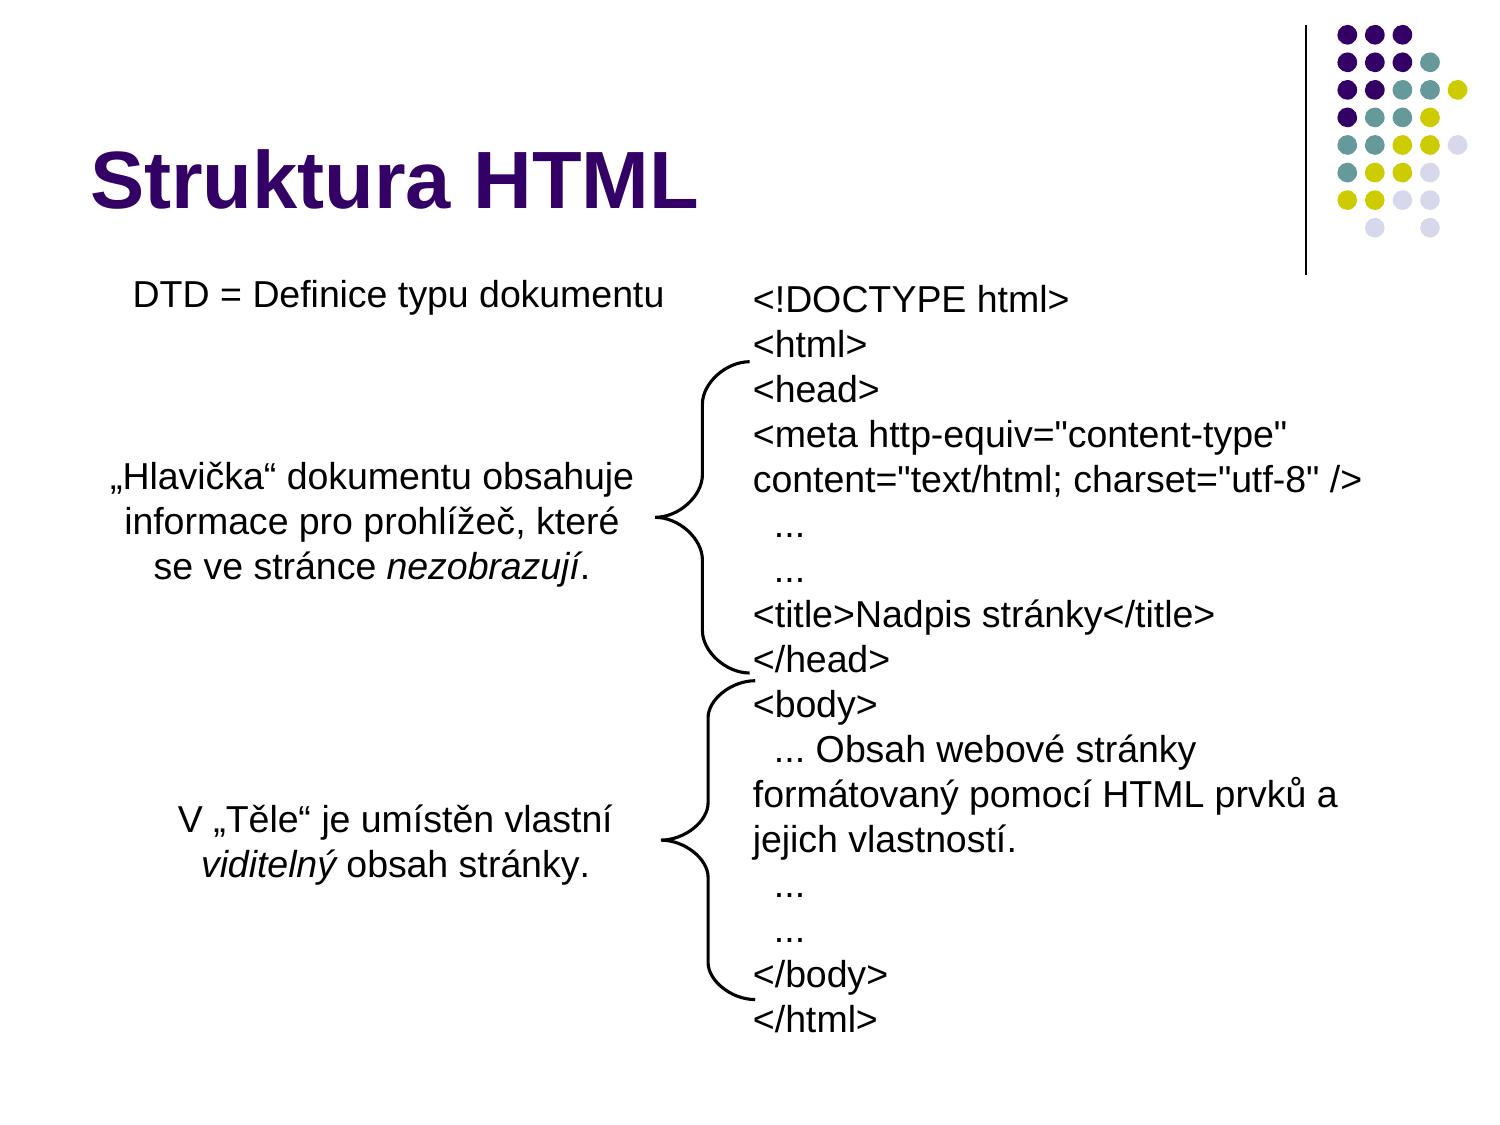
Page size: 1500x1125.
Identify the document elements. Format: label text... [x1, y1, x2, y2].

text_box <!DOCTYPE html> <html> <head> <meta http-equiv="content-type" content="text/html; charset="utf-8" /> ... ... <title>Nadpis stránky</title> </head> <body> ... Obsah webové stránky formátovaný pomocí HTML prvků a jejich vlastností. ... ... </body> </html> [738, 267, 1412, 1048]
text_box V „Těle“ je umístěn vlastní viditelný obsah stránky. [135, 786, 656, 893]
text_box DTD = Definice typu dokumentu [53, 261, 680, 323]
text_box „Hlavička“ dokumentu obsahuje informace pro prohlížeč, které se ve stránce nezobrazují. [88, 444, 656, 595]
title Struktura HTML [74, 20, 1313, 233]
